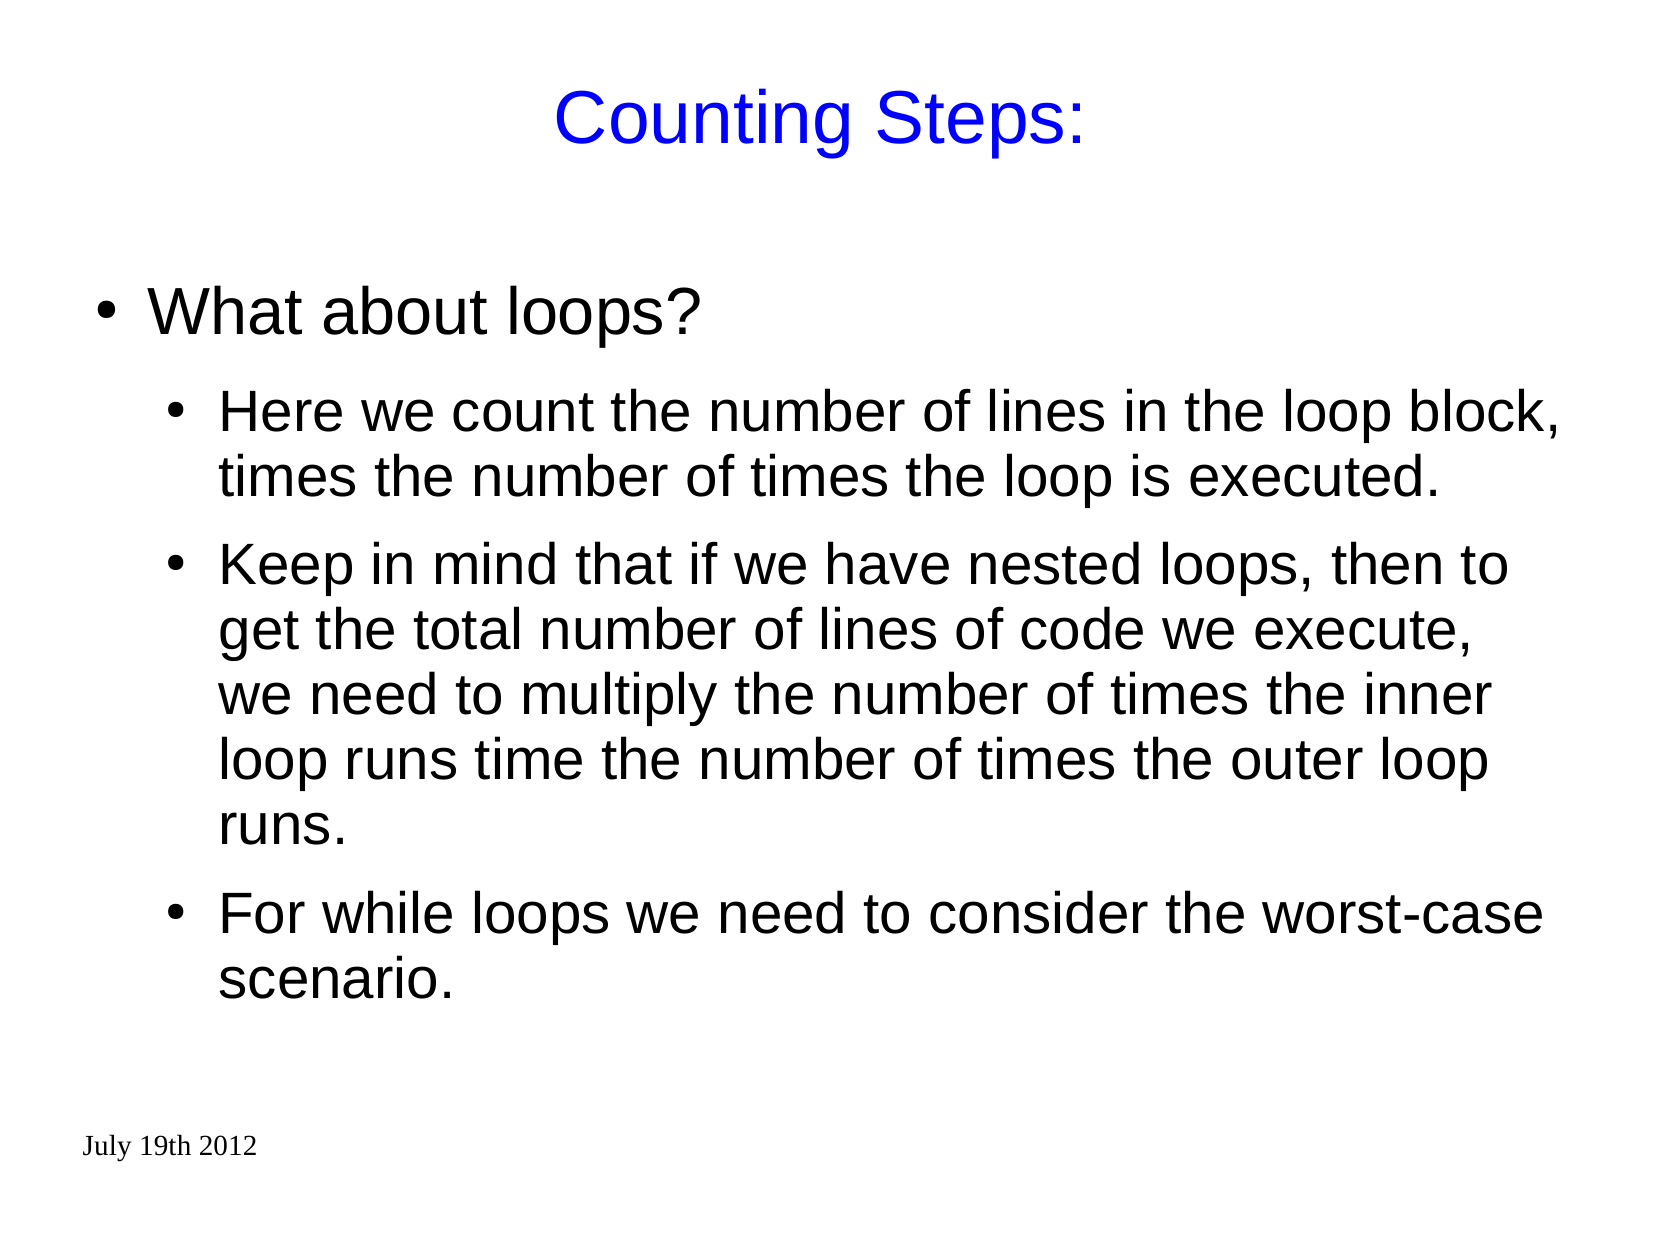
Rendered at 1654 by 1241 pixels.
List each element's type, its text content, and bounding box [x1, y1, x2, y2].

title Counting Steps: [76, 58, 1565, 178]
list What about loops? Here we count the number of lines in the loop block, times the number of times the loop is executed. Keep in mind that if we have nested loops, then to get the total number of lines of code we execute, we need to multiply the number of times the inner loop runs time the number of times the outer loop runs. For while loops we need to consider the worst-case scenario. [76, 274, 1565, 1093]
